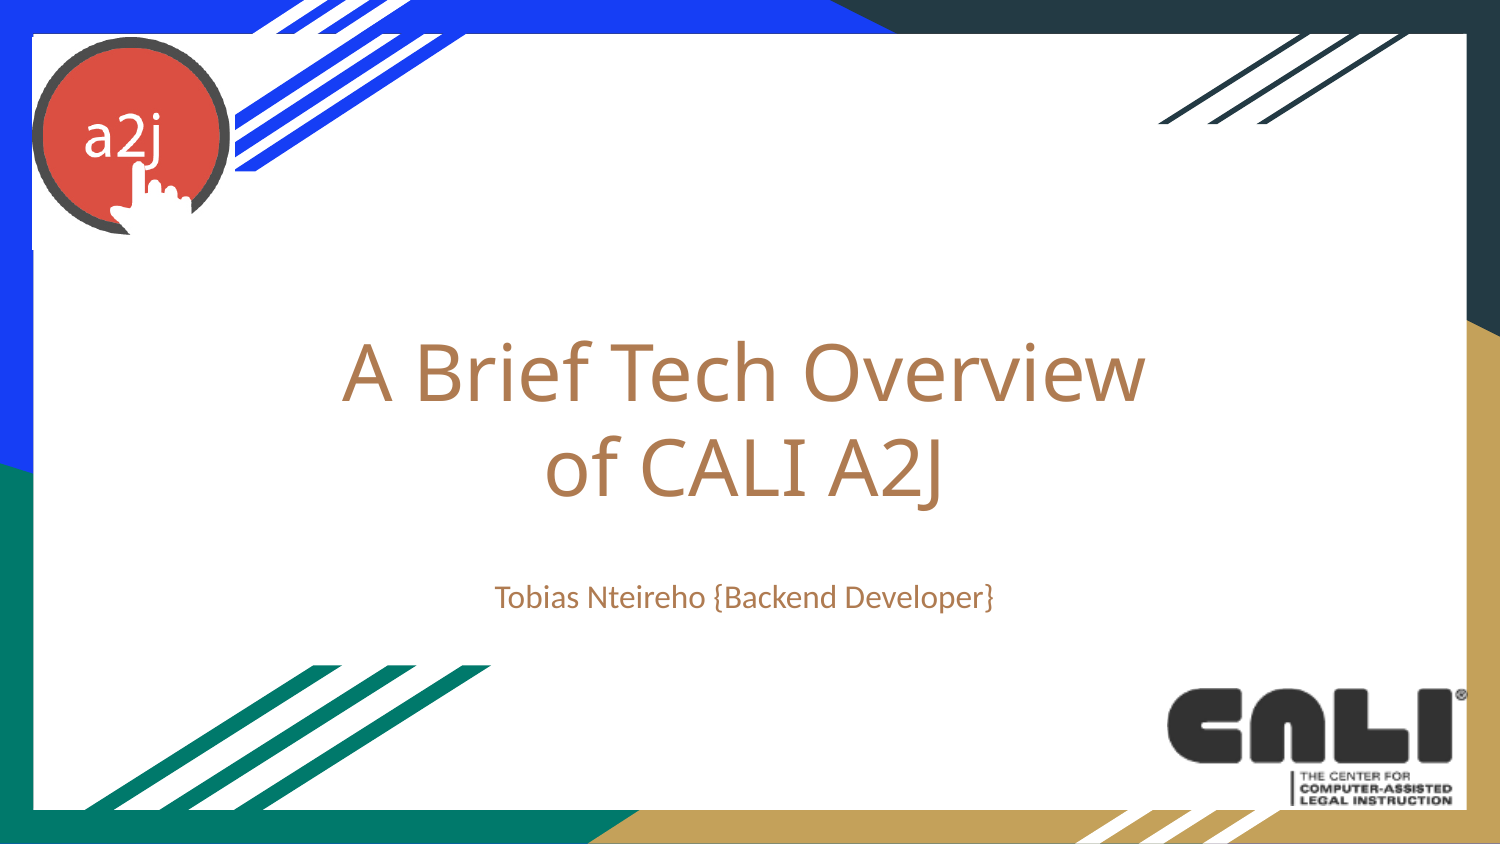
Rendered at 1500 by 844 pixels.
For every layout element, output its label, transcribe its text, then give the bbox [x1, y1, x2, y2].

picture [32, 37, 235, 250]
subtitle Tobias Nteireho {Backend Developer} [304, 559, 1185, 646]
title A Brief Tech Overview of CALI A2J [304, 298, 1185, 537]
picture [1167, 688, 1468, 806]
